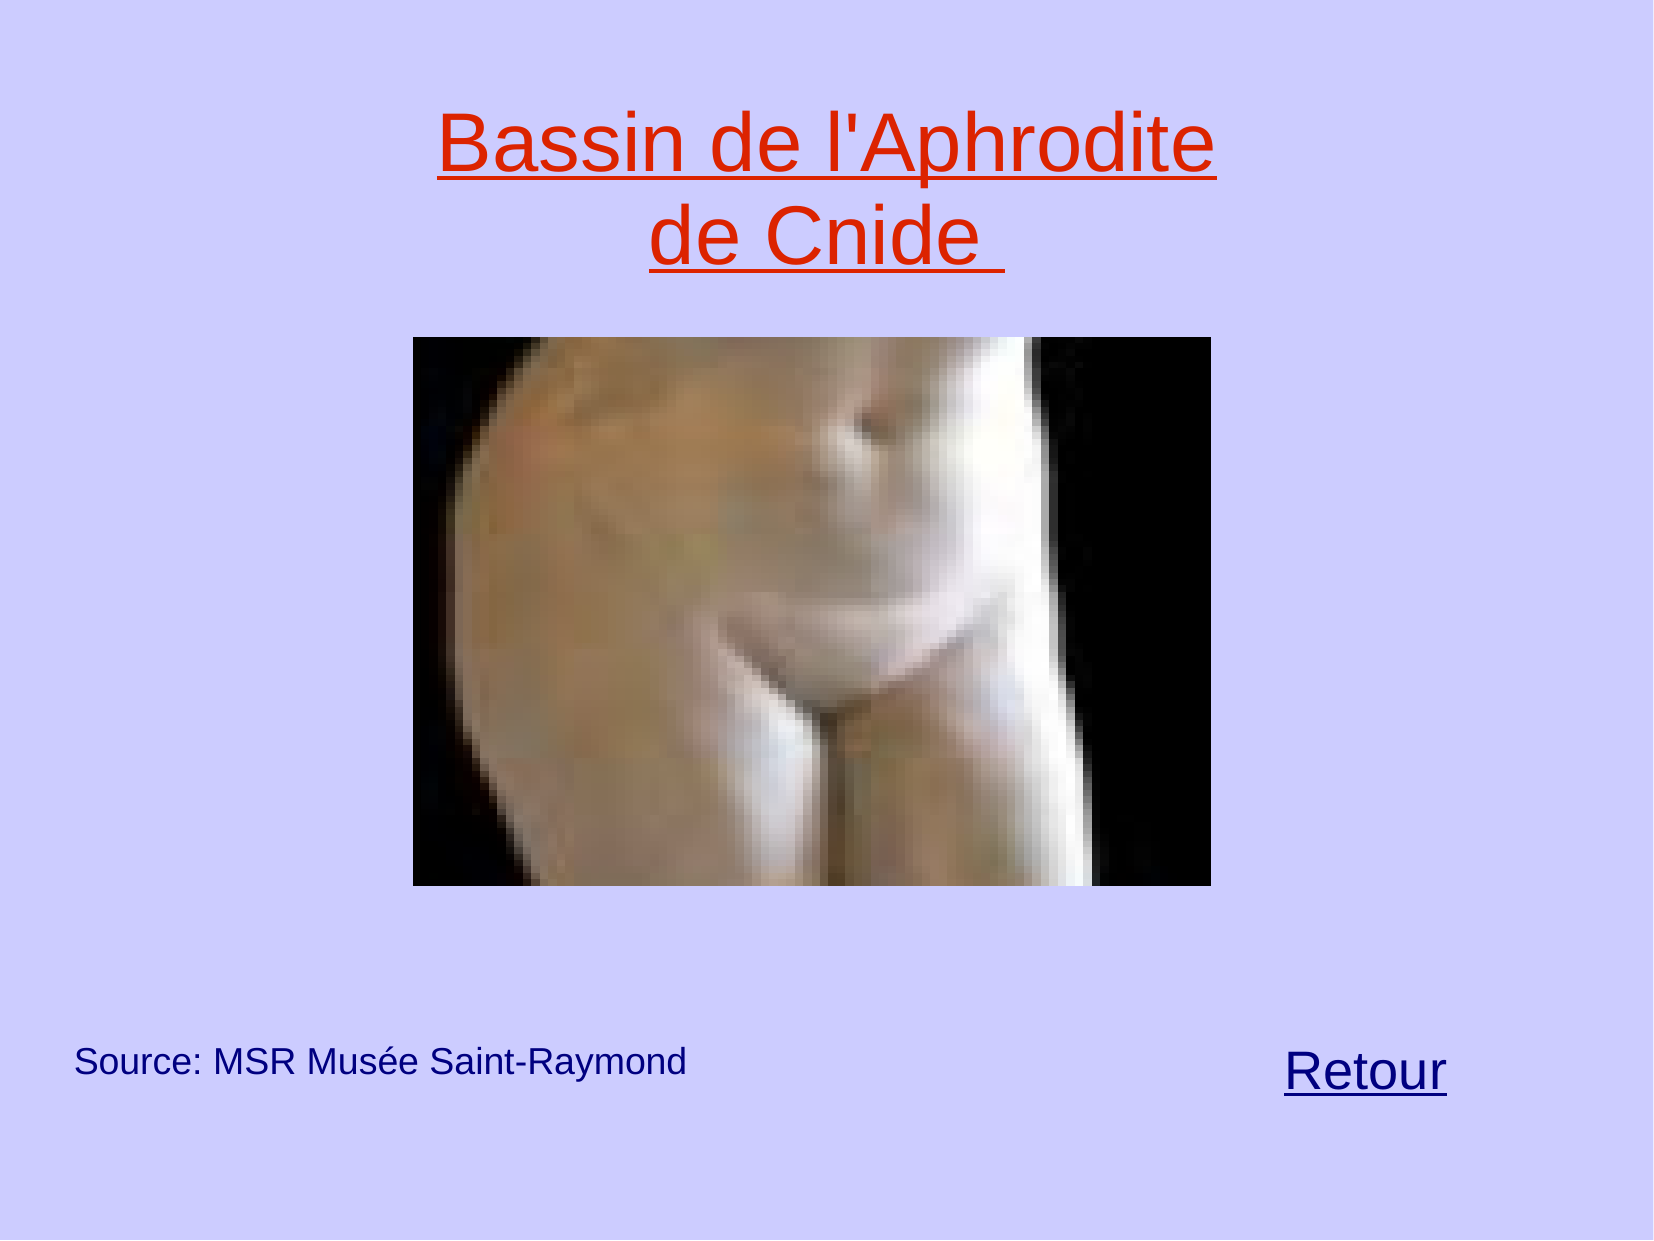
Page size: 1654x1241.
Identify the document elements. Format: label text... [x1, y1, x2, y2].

picture [413, 337, 1211, 886]
text_box Source: MSR Musée Saint-Raymond [59, 1033, 709, 1091]
text_box Retour [1269, 1033, 1477, 1120]
text_box Bassin de l'Aphrodite de Cnide [383, 88, 1270, 290]
